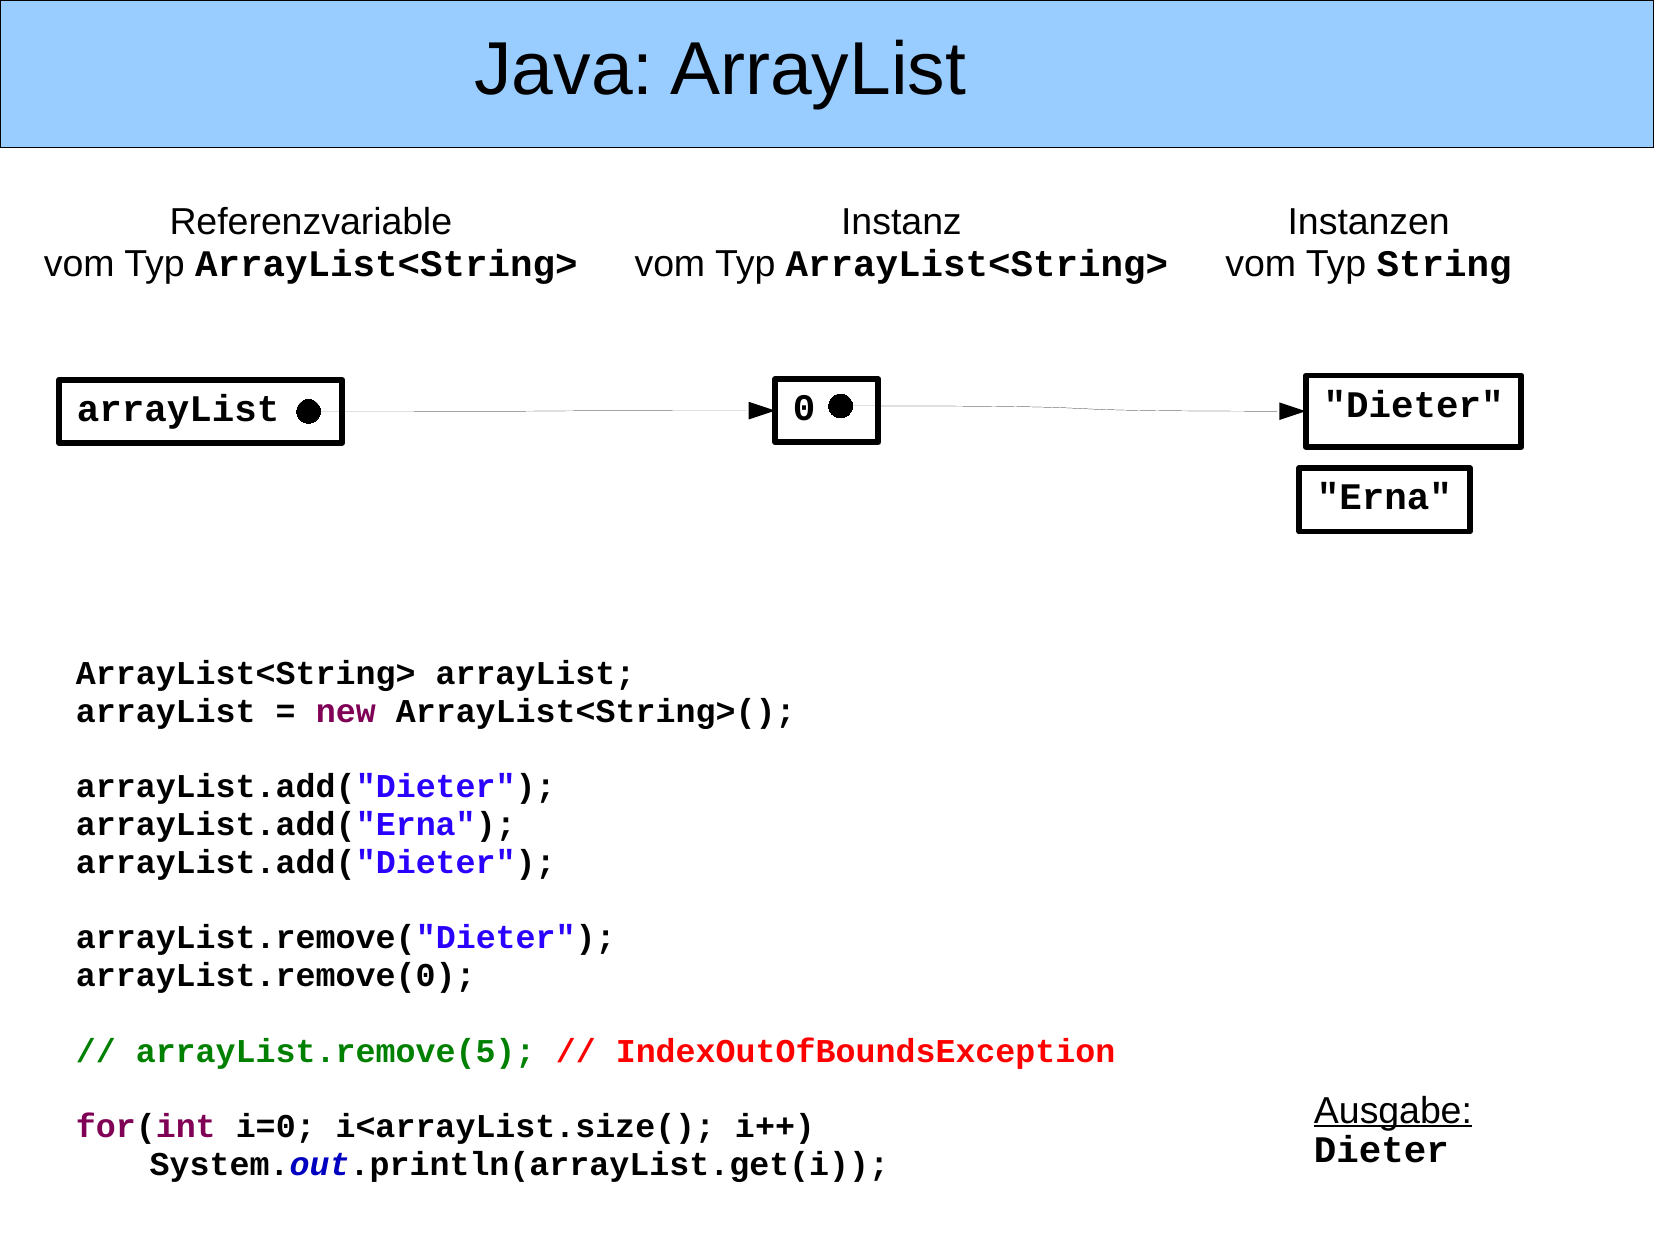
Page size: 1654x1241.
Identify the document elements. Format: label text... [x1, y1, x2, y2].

text_box ArrayList<String> arrayList; arrayList = new ArrayList<String>(); arrayList.add("Dieter"); arrayList.add("Erna"); arrayList.add("Dieter"); arrayList.remove("Dieter"); arrayList.remove(0); // arrayList.remove(5); // IndexOutOfBoundsException for(int i=0; i<arrayList.size(); i++) System.out.println(arrayList.get(i)); [61, 649, 1131, 1190]
text_box Instanz vom Typ ArrayList<String> [619, 193, 1182, 296]
text_box Instanzen vom Typ String [1210, 193, 1527, 296]
text_box [296, 399, 321, 424]
text_box "Dieter" [1305, 375, 1522, 447]
text_box Ausgabe: Dieter [1299, 1081, 1487, 1182]
text_box [828, 394, 853, 418]
text_box [0, 0, 1654, 148]
text_box Referenzvariable vom Typ ArrayList<String> [29, 193, 591, 296]
text_box 0 [775, 379, 879, 443]
text_box Java: ArrayList [459, 19, 982, 119]
text_box arrayList [59, 379, 343, 443]
text_box "Erna" [1299, 468, 1470, 532]
